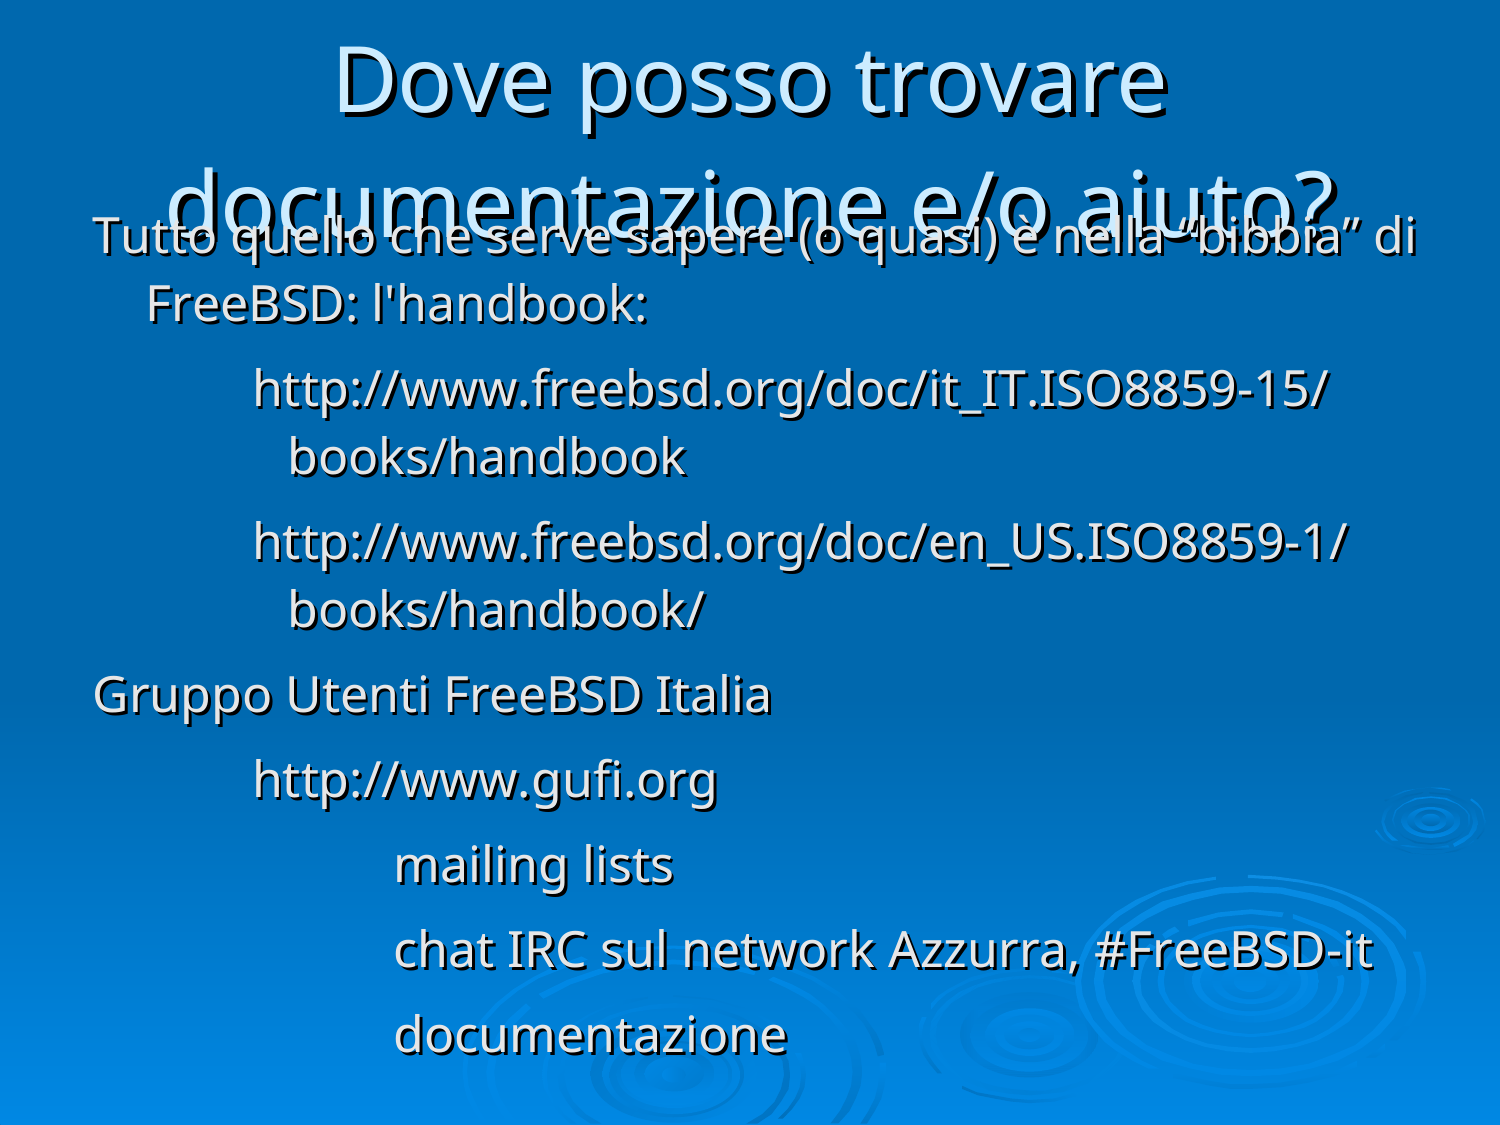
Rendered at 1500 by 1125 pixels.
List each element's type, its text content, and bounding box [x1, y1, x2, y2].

subtitle Tutto quello che serve sapere (o quasi) è nella “bibbia” di FreeBSD: l'handbook: http://www.freebsd.org/doc/it_IT.ISO8859-15/books/handbook http://www.freebsd.org/doc/en_US.ISO8859-1/books/handbook/ Gruppo Utenti FreeBSD Italia http://www.gufi.org mailing lists chat IRC sul network Azzurra, #FreeBSD-it documentazione [75, 243, 1426, 1024]
title Dove posso trovare documentazione e/o aiuto? [75, 21, 1426, 243]
